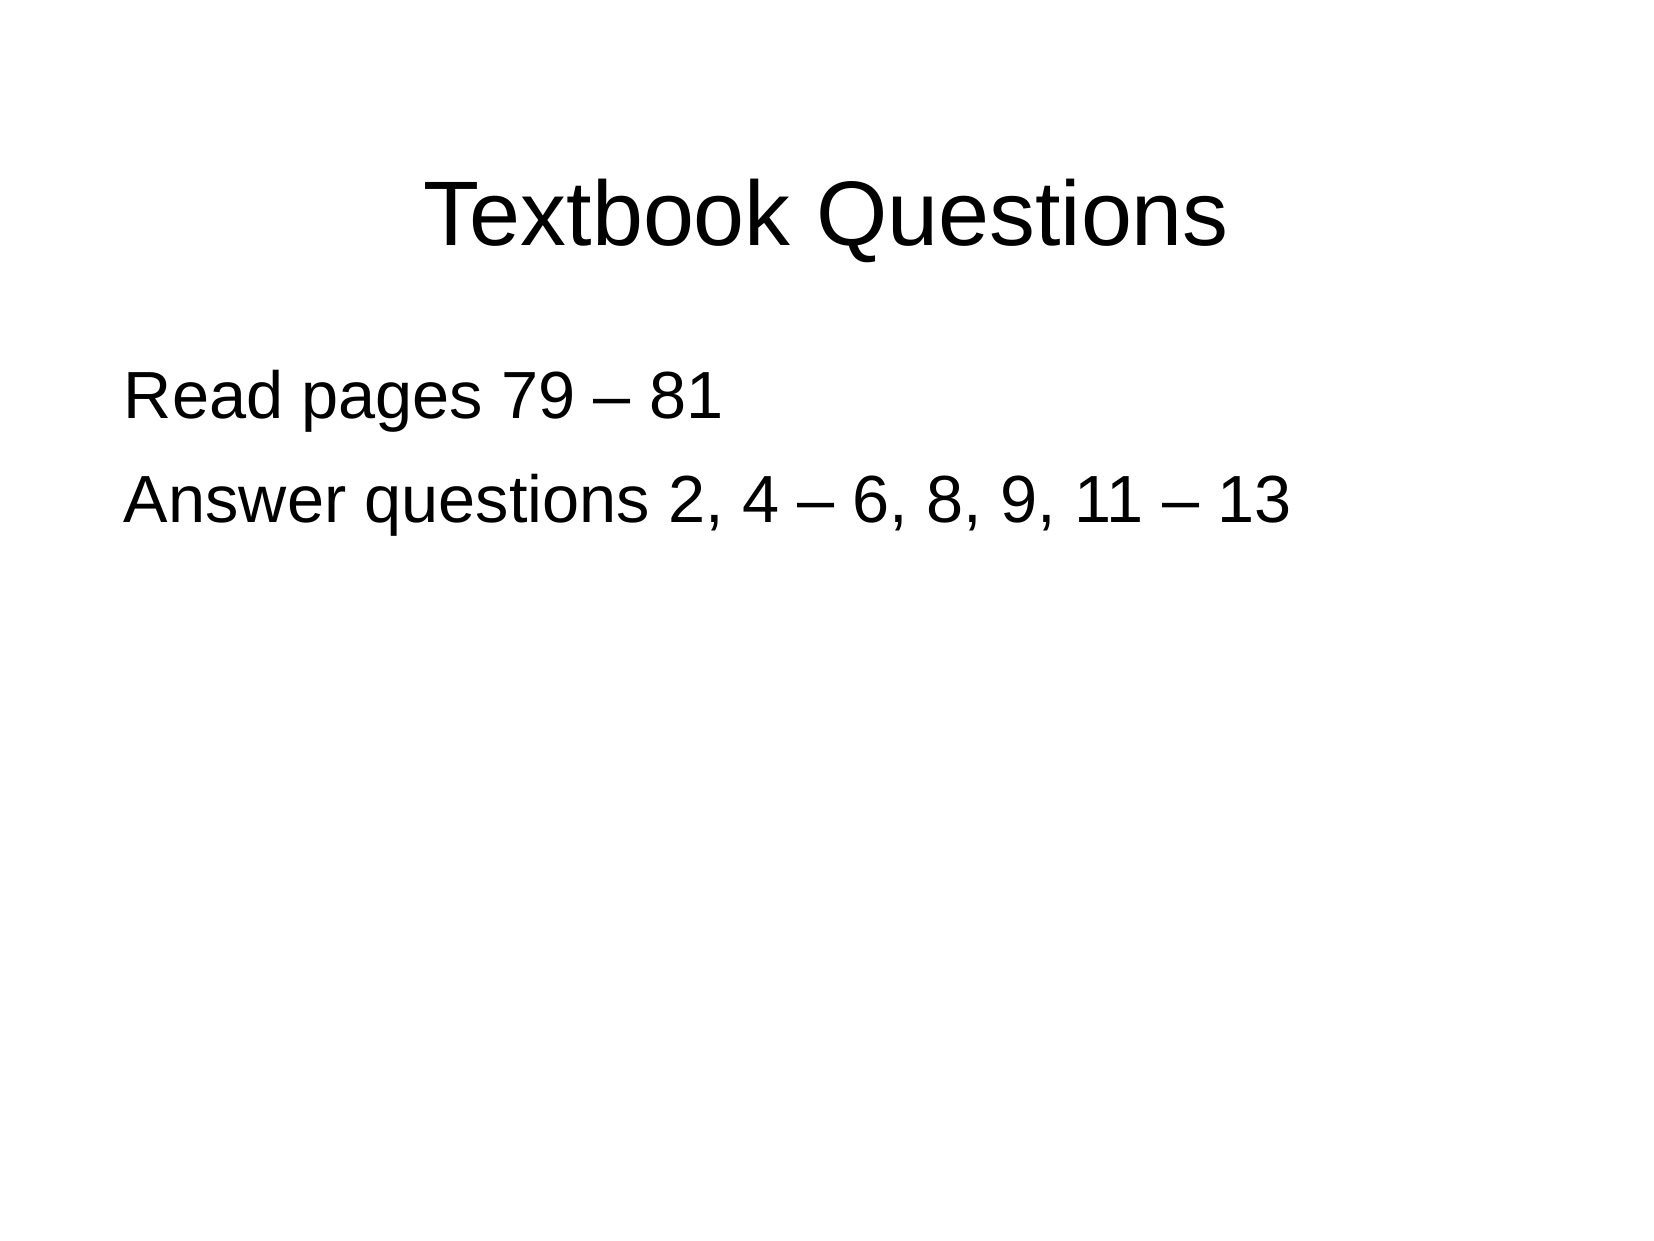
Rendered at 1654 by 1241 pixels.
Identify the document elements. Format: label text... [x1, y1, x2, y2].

list Read pages 79 – 81 Answer questions 2, 4 – 6, 8, 9, 11 – 13 [124, 358, 1530, 1088]
title Textbook Questions [124, 91, 1530, 336]
